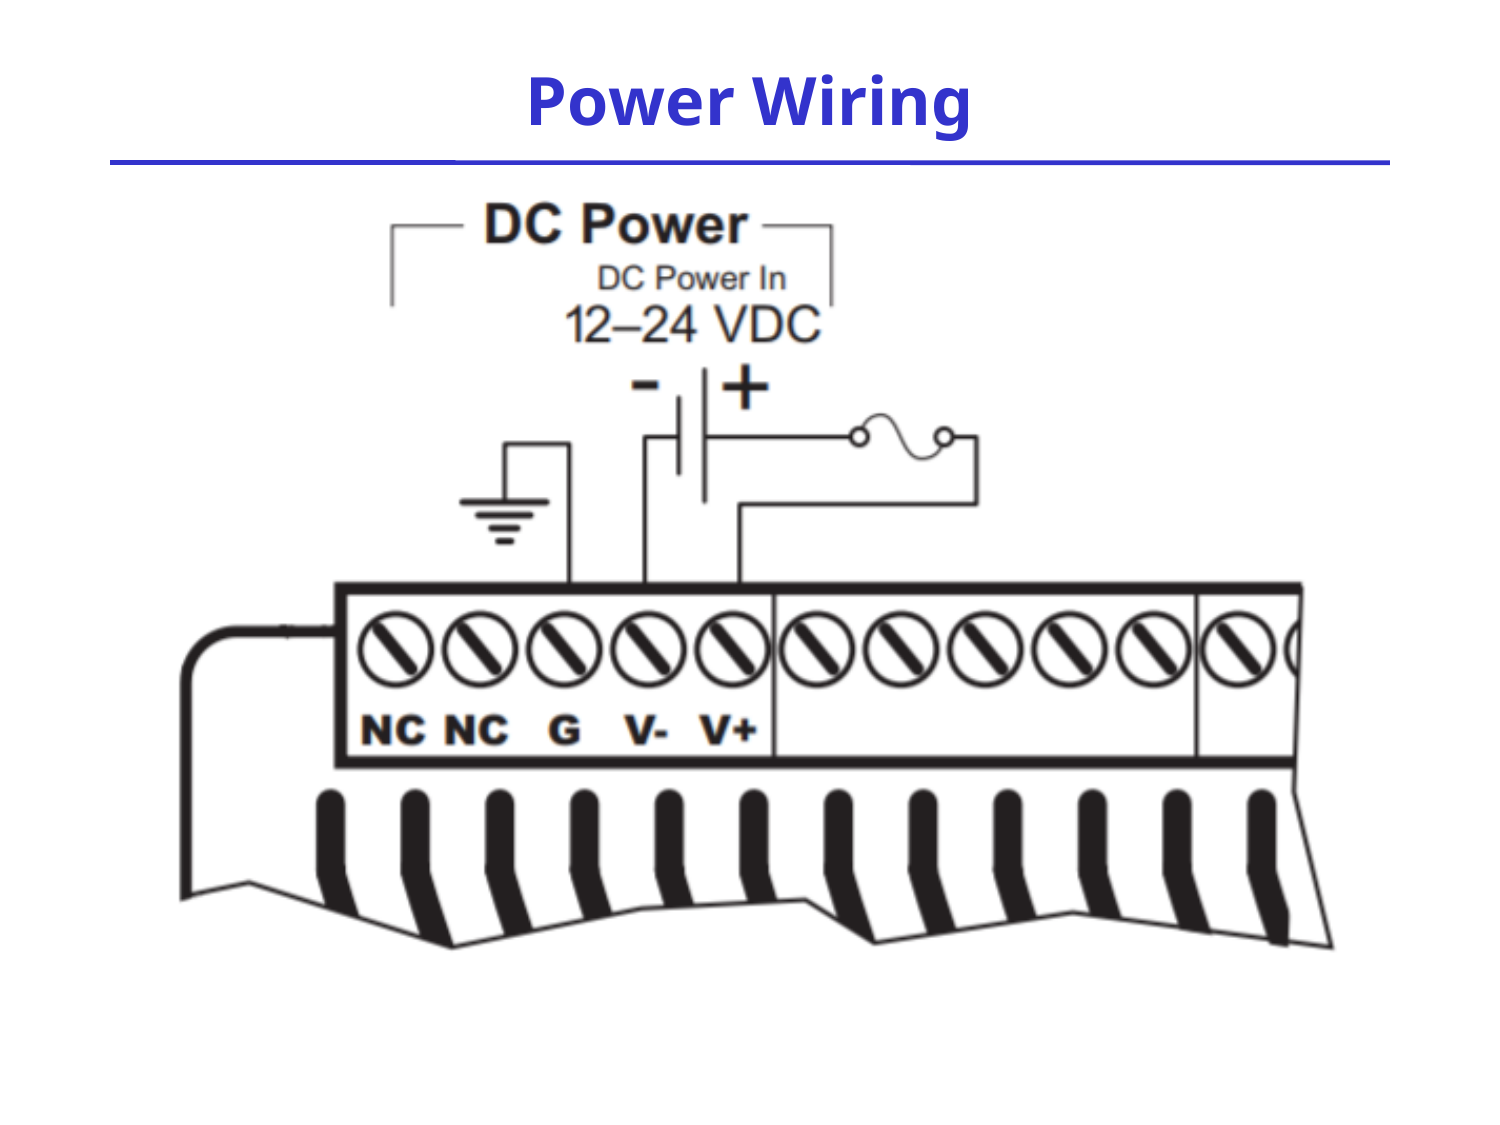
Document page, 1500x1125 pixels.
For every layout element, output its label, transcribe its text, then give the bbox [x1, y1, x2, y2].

picture [123, 174, 1377, 999]
title Power Wiring [112, 11, 1387, 187]
